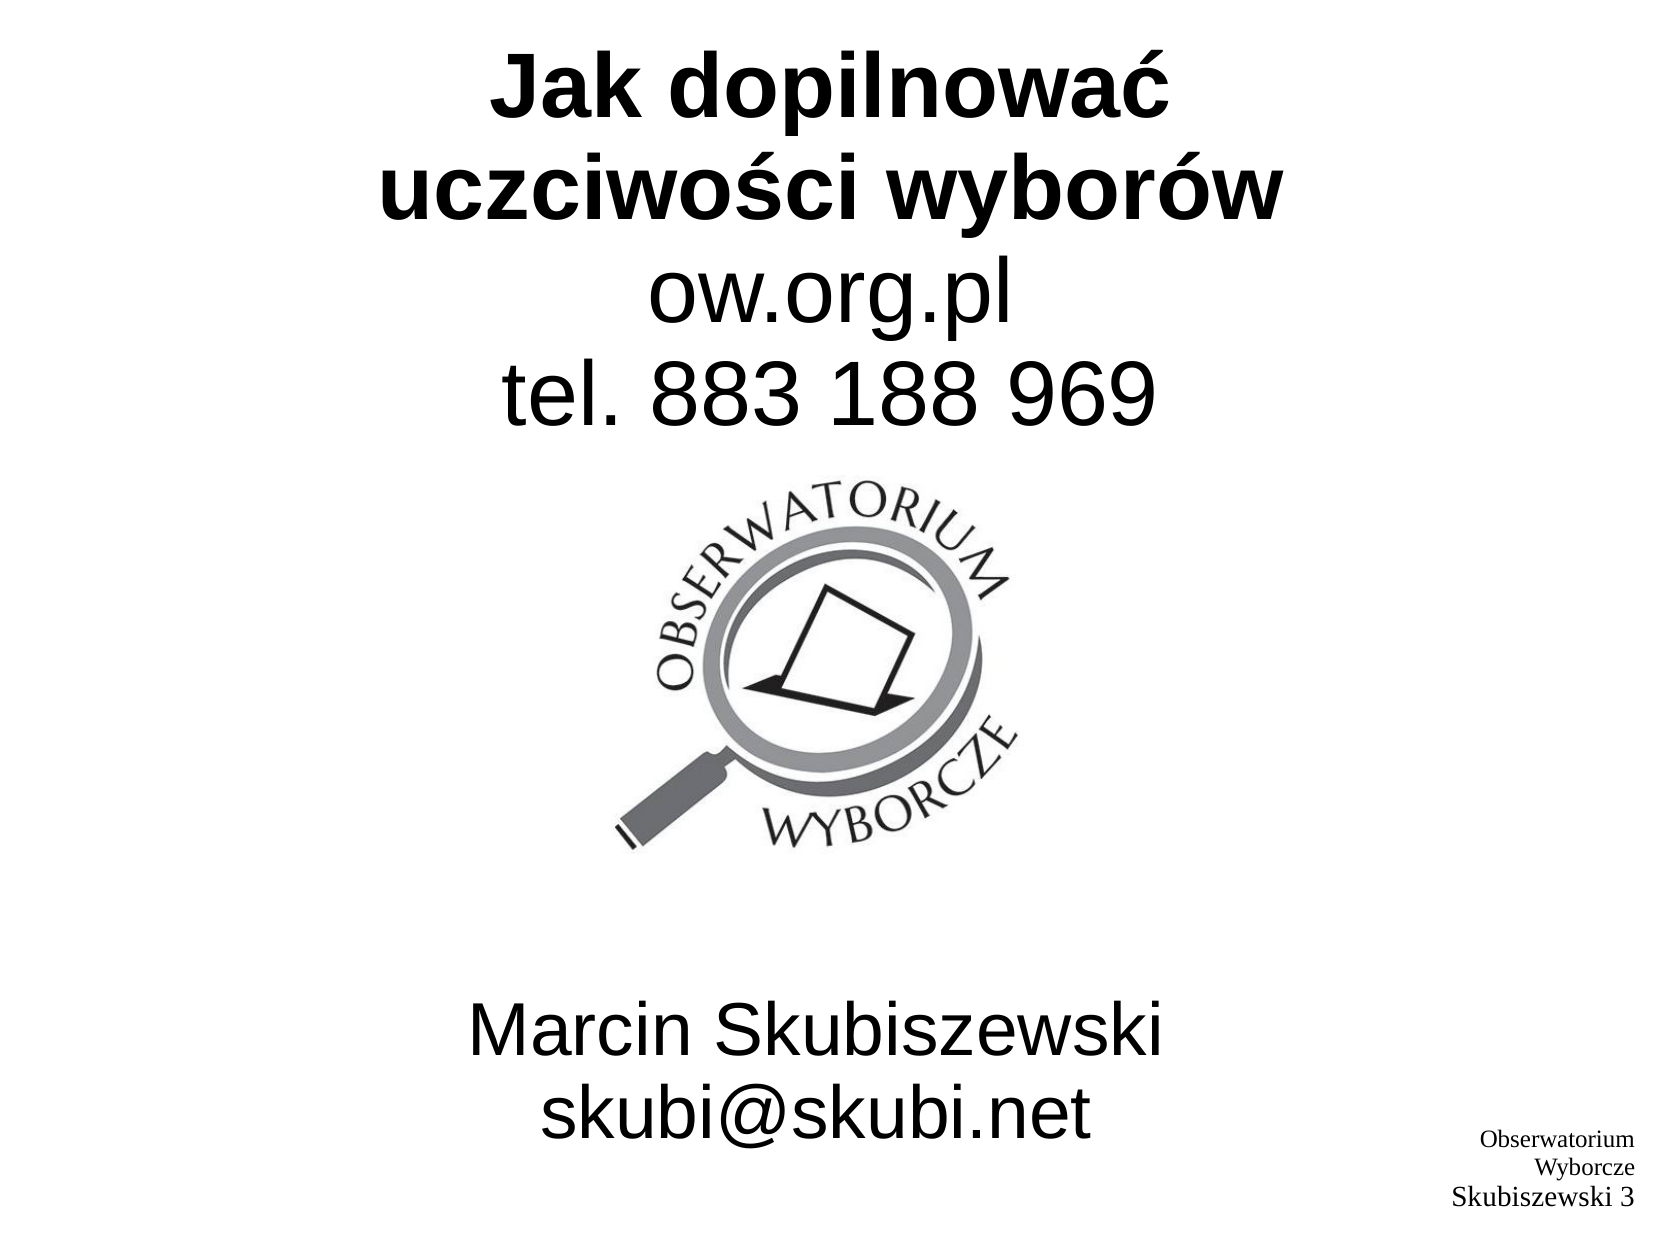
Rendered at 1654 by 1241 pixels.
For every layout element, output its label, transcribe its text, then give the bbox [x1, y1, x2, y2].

title Marcin Skubiszewski skubi@skubi.net [71, 986, 1561, 1156]
title Jak dopilnować uczciwości wyborów ow.org.pl tel. 883 188 969 [86, 34, 1576, 650]
picture [480, 475, 1156, 856]
